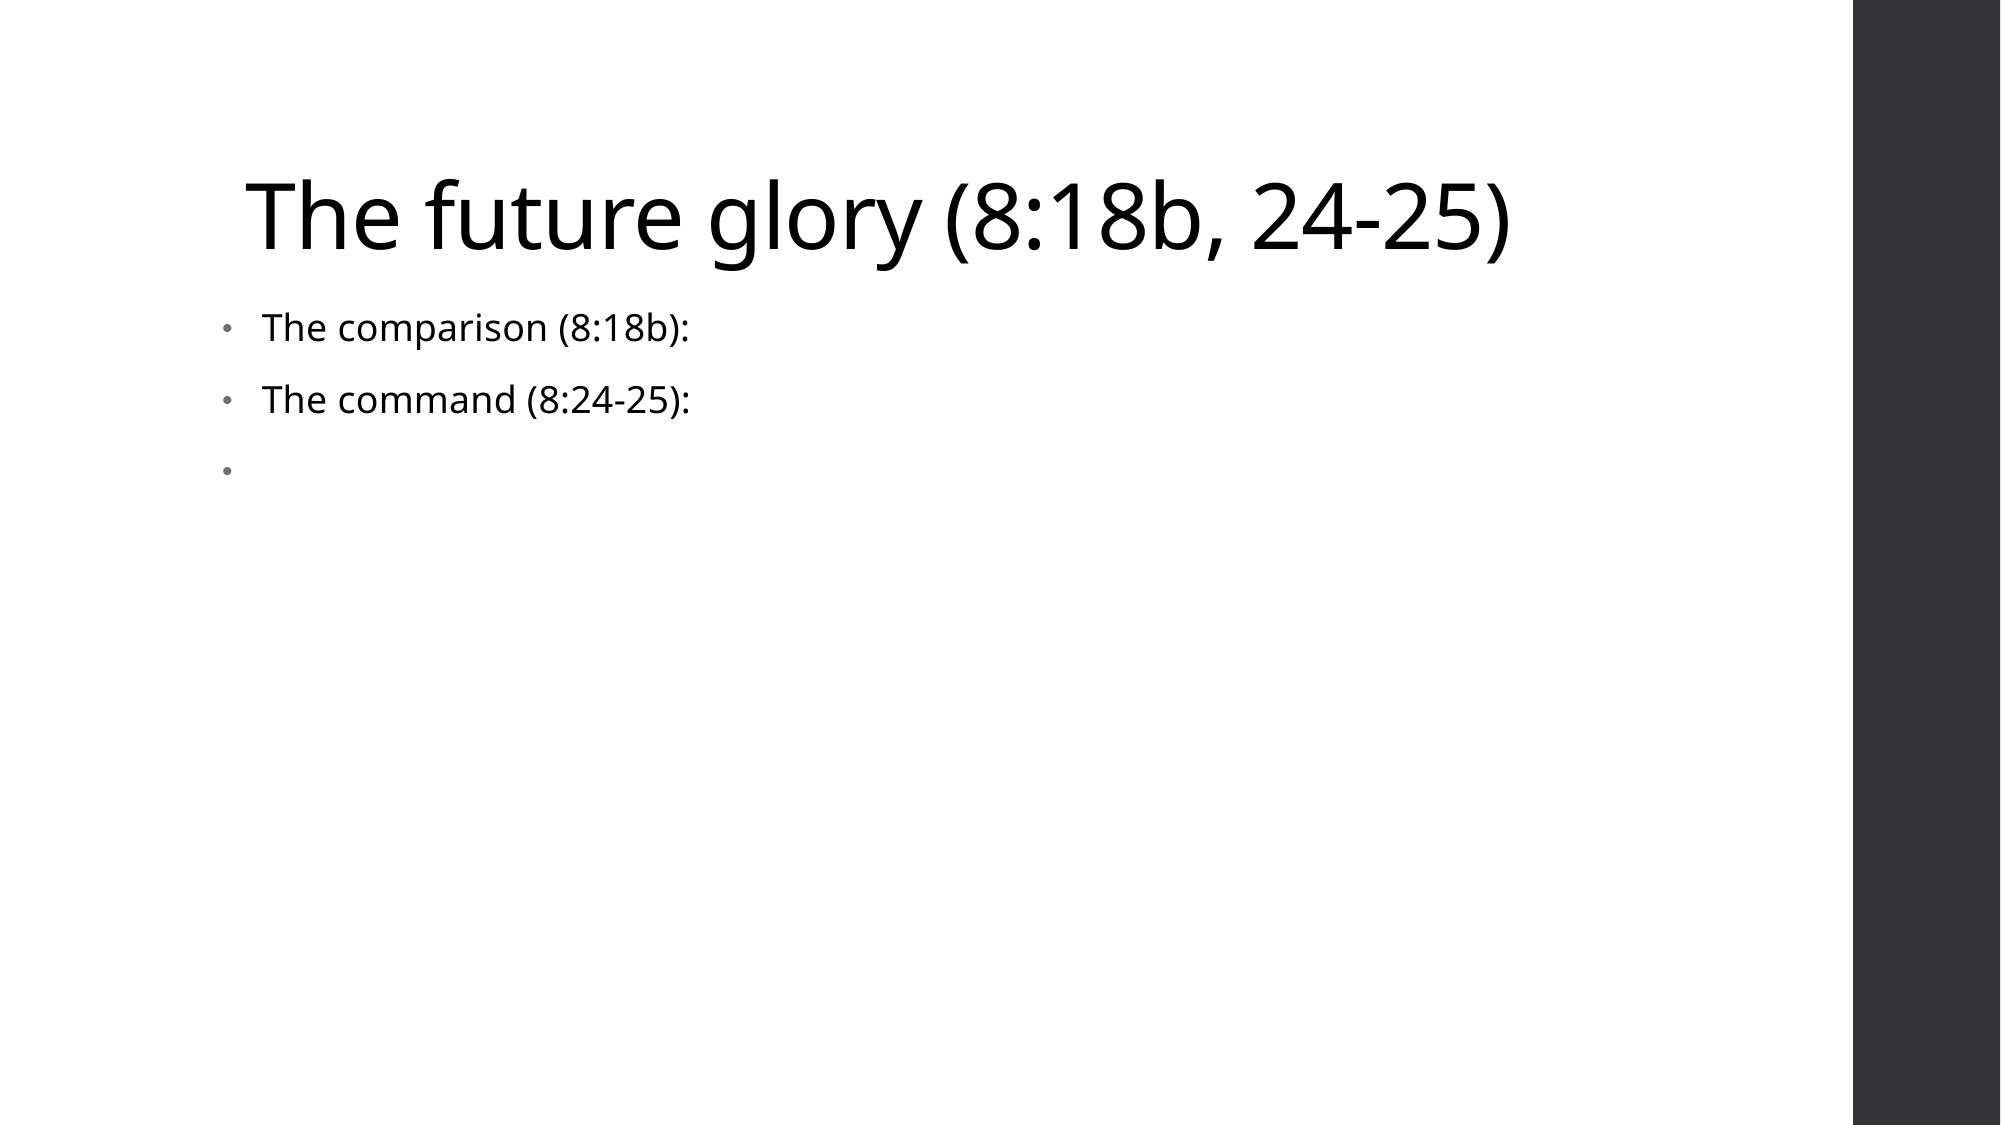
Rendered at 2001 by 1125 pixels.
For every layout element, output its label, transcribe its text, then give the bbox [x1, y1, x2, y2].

title The future glory (8:18b, 24-25) [206, 60, 1797, 278]
list The comparison (8:18b): The command (8:24-25): [206, 299, 1617, 1014]
